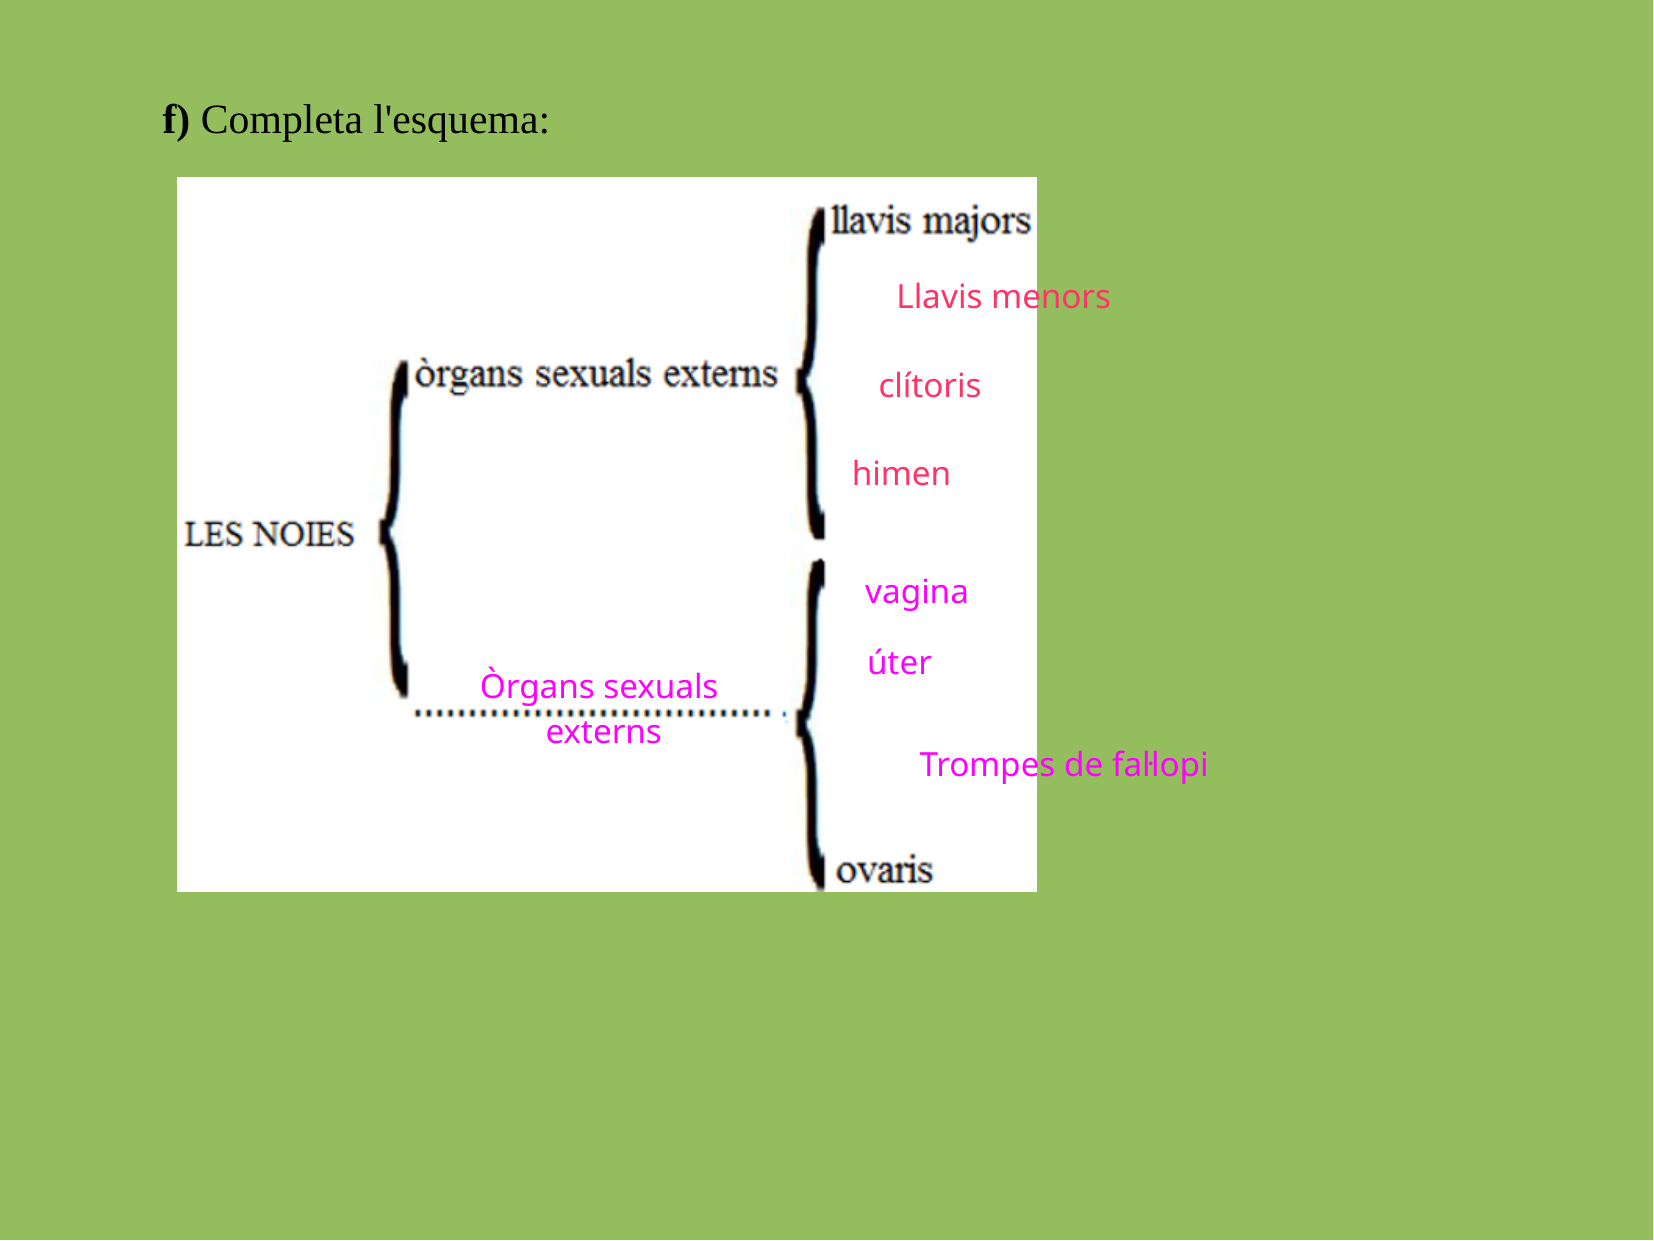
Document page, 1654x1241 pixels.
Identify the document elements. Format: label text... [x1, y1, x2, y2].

text_box Òrgans sexuals externs [377, 655, 821, 768]
text_box Trompes de fal·lopi [829, 733, 1300, 798]
text_box himen [826, 442, 977, 507]
text_box f) Completa l'esquema: [147, 88, 739, 152]
text_box Llavis menors [826, 265, 1182, 330]
text_box úter [825, 631, 974, 696]
picture [177, 177, 1037, 892]
text_box vagina [830, 561, 1004, 625]
text_box clítoris [797, 354, 1063, 418]
